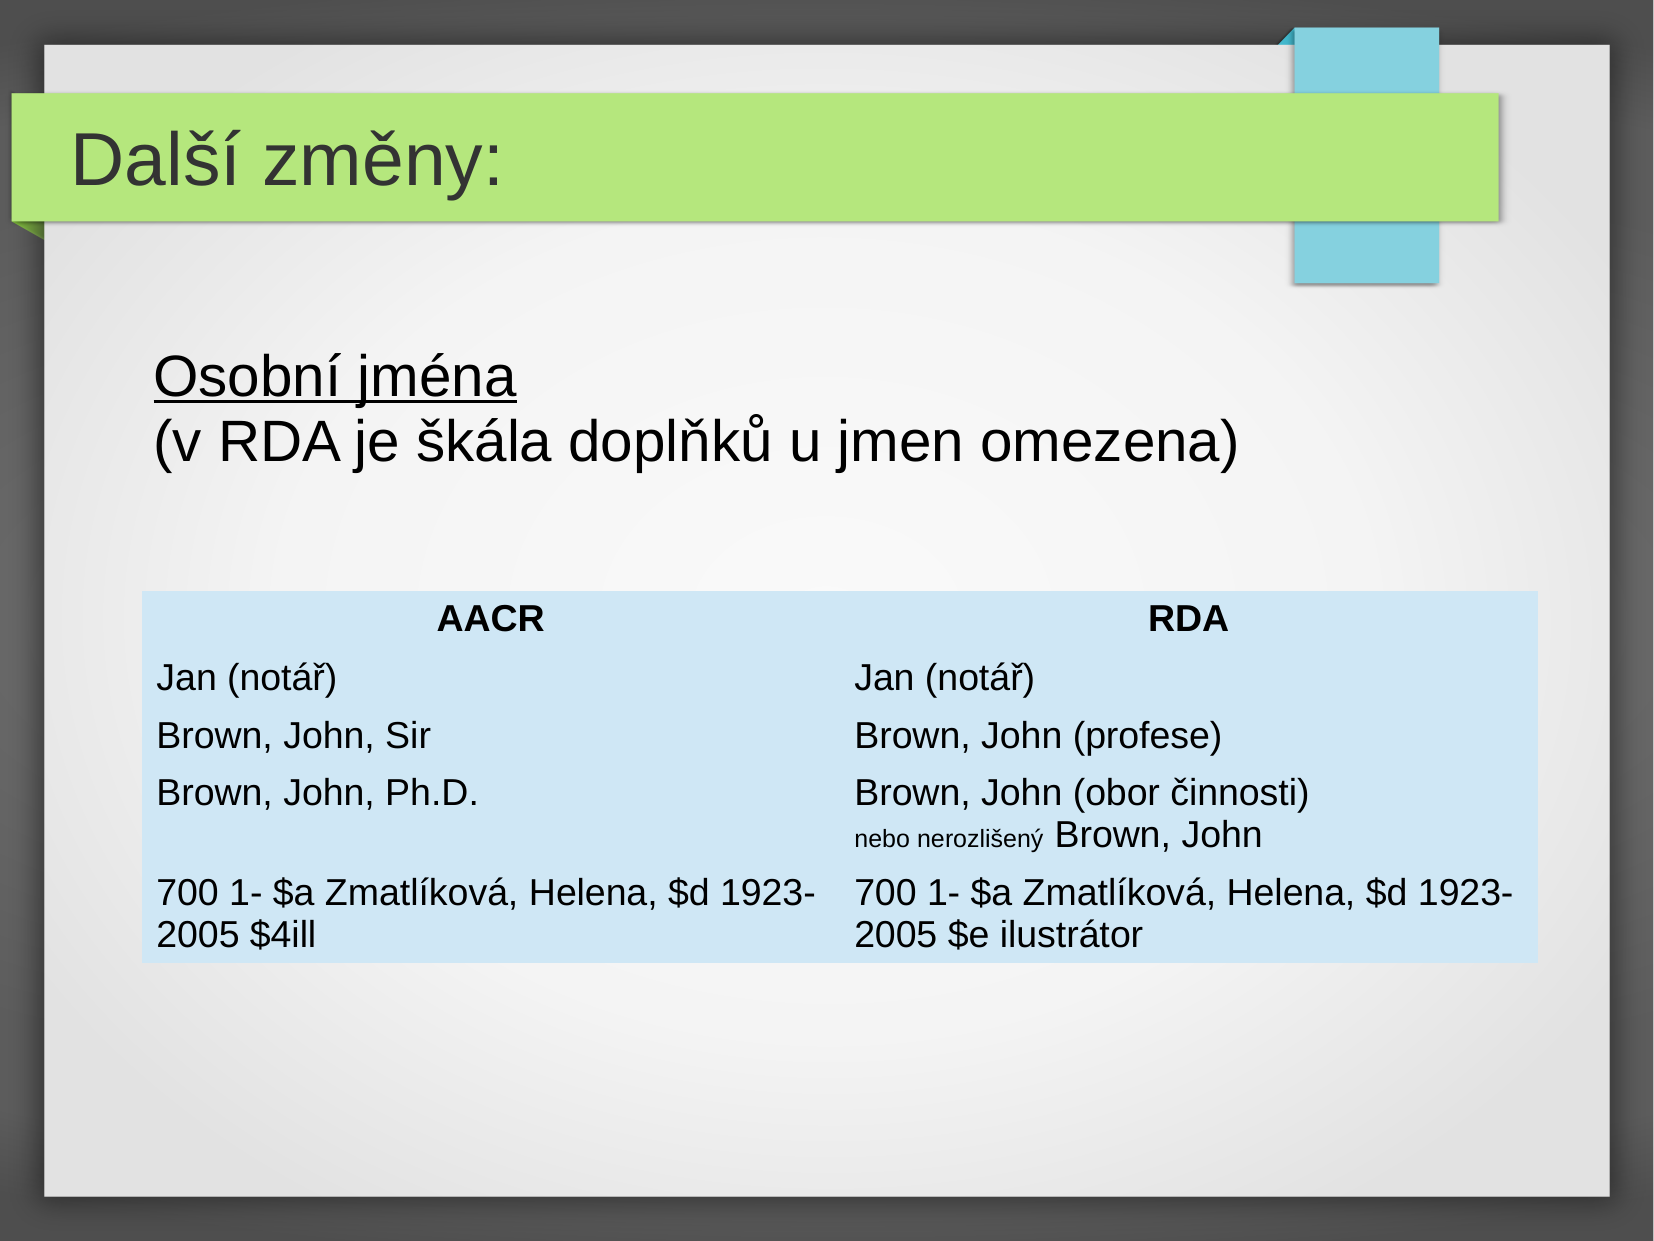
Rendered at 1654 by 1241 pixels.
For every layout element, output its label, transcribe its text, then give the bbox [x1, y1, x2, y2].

table_cell Jan (notář) [142, 649, 840, 707]
list Osobní jména (v RDA je škála doplňků u jmen omezena) [82, 343, 1538, 687]
table_cell Brown, John (obor činnosti) nebo nerozlišený Brown, John [840, 764, 1538, 864]
table_header RDA [840, 591, 1538, 649]
table_header AACR [142, 591, 840, 649]
table_cell Jan (notář) [840, 649, 1538, 707]
table_cell Brown, John, Sir [142, 707, 840, 764]
table_cell Brown, John (profese) [840, 707, 1538, 764]
title Další změny: [70, 106, 1229, 213]
table_cell Brown, John, Ph.D. [142, 764, 840, 864]
table_cell 700 1- $a Zmatlíková, Helena, $d 1923-2005 $4ill [142, 864, 840, 963]
picture [0, 0, 1654, 1241]
table_cell 700 1- $a Zmatlíková, Helena, $d 1923-2005 $e ilustrátor [840, 864, 1538, 963]
